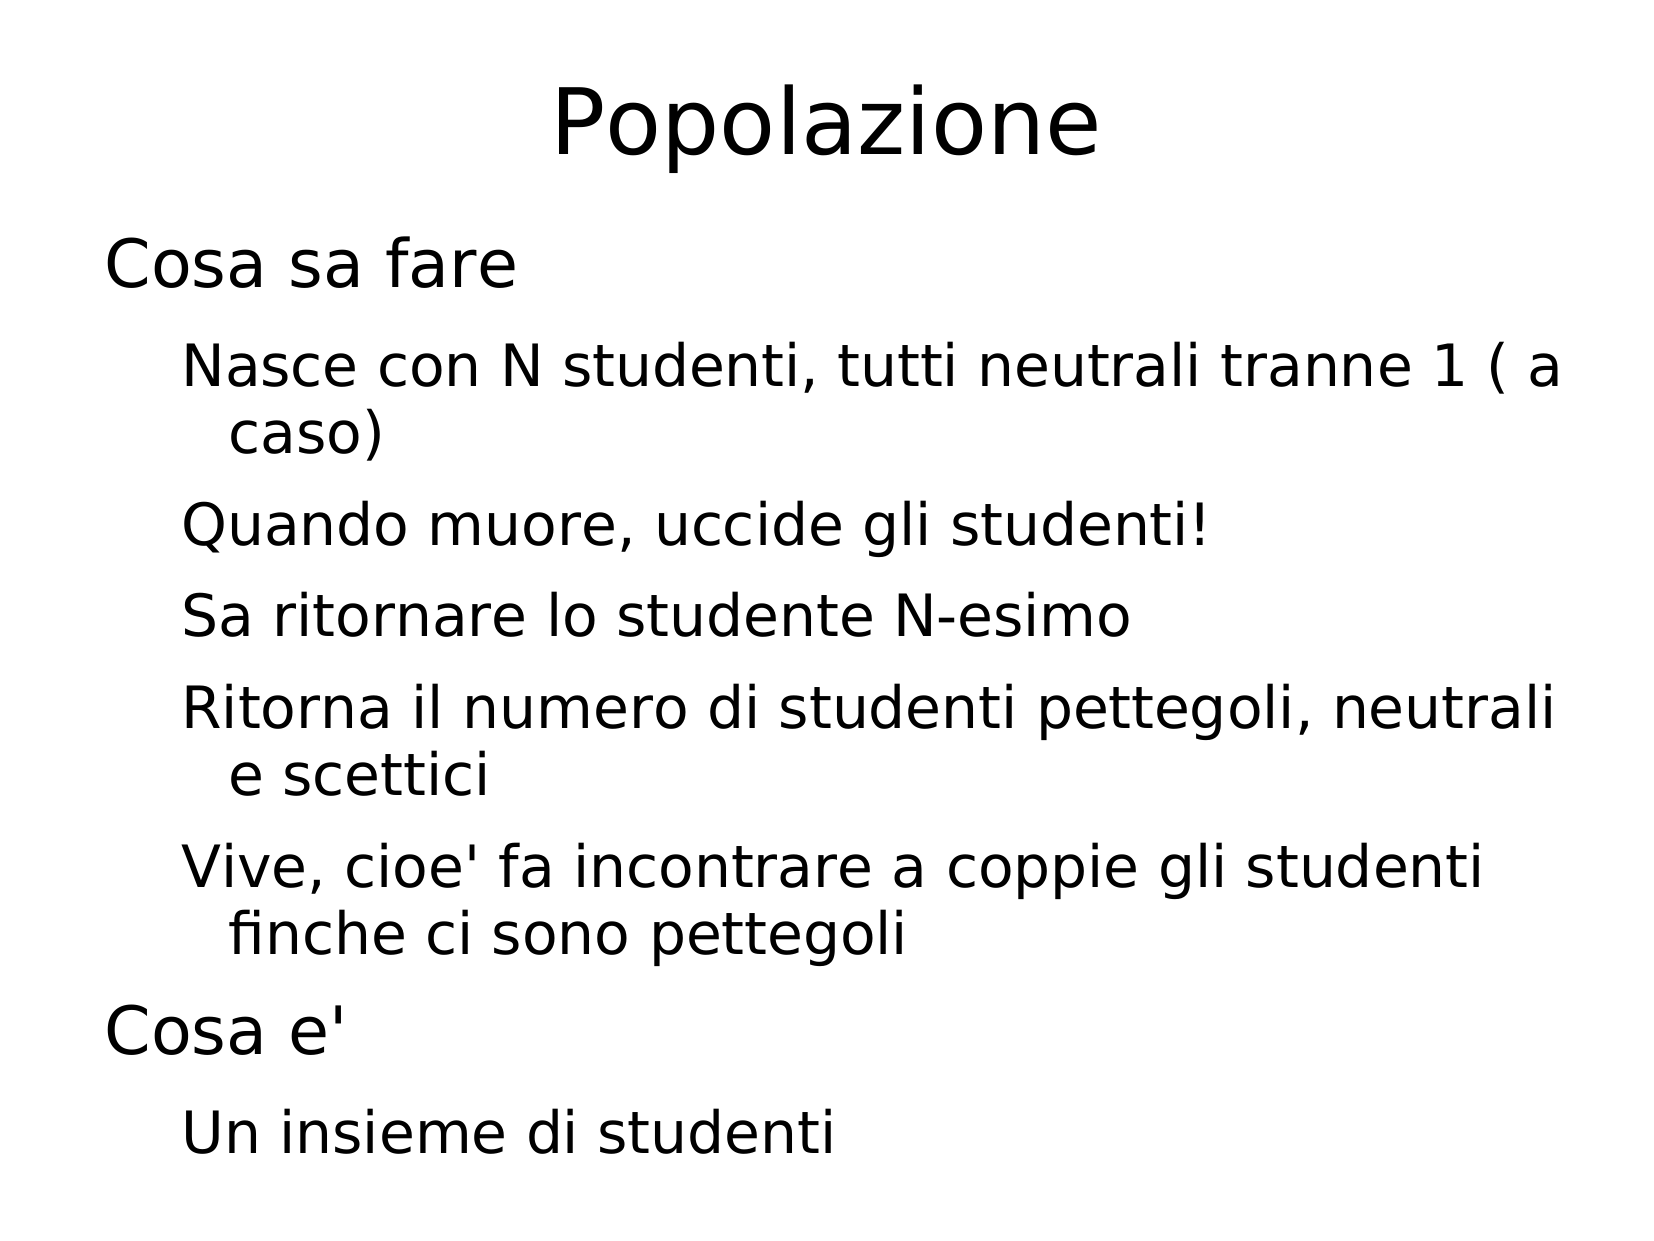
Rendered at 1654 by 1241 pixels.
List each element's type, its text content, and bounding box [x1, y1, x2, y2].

title Popolazione [82, 26, 1571, 219]
list Cosa sa fare Nasce con N studenti, tutti neutrali tranne 1 ( a caso) Quando muore, uccide gli studenti! Sa ritornare lo studente N-esimo Ritorna il numero di studenti pettegoli, neutrali e scettici Vive, cioe' fa incontrare a coppie gli studenti finche ci sono pettegoli Cosa e' Un insieme di studenti [86, 225, 1576, 1168]
